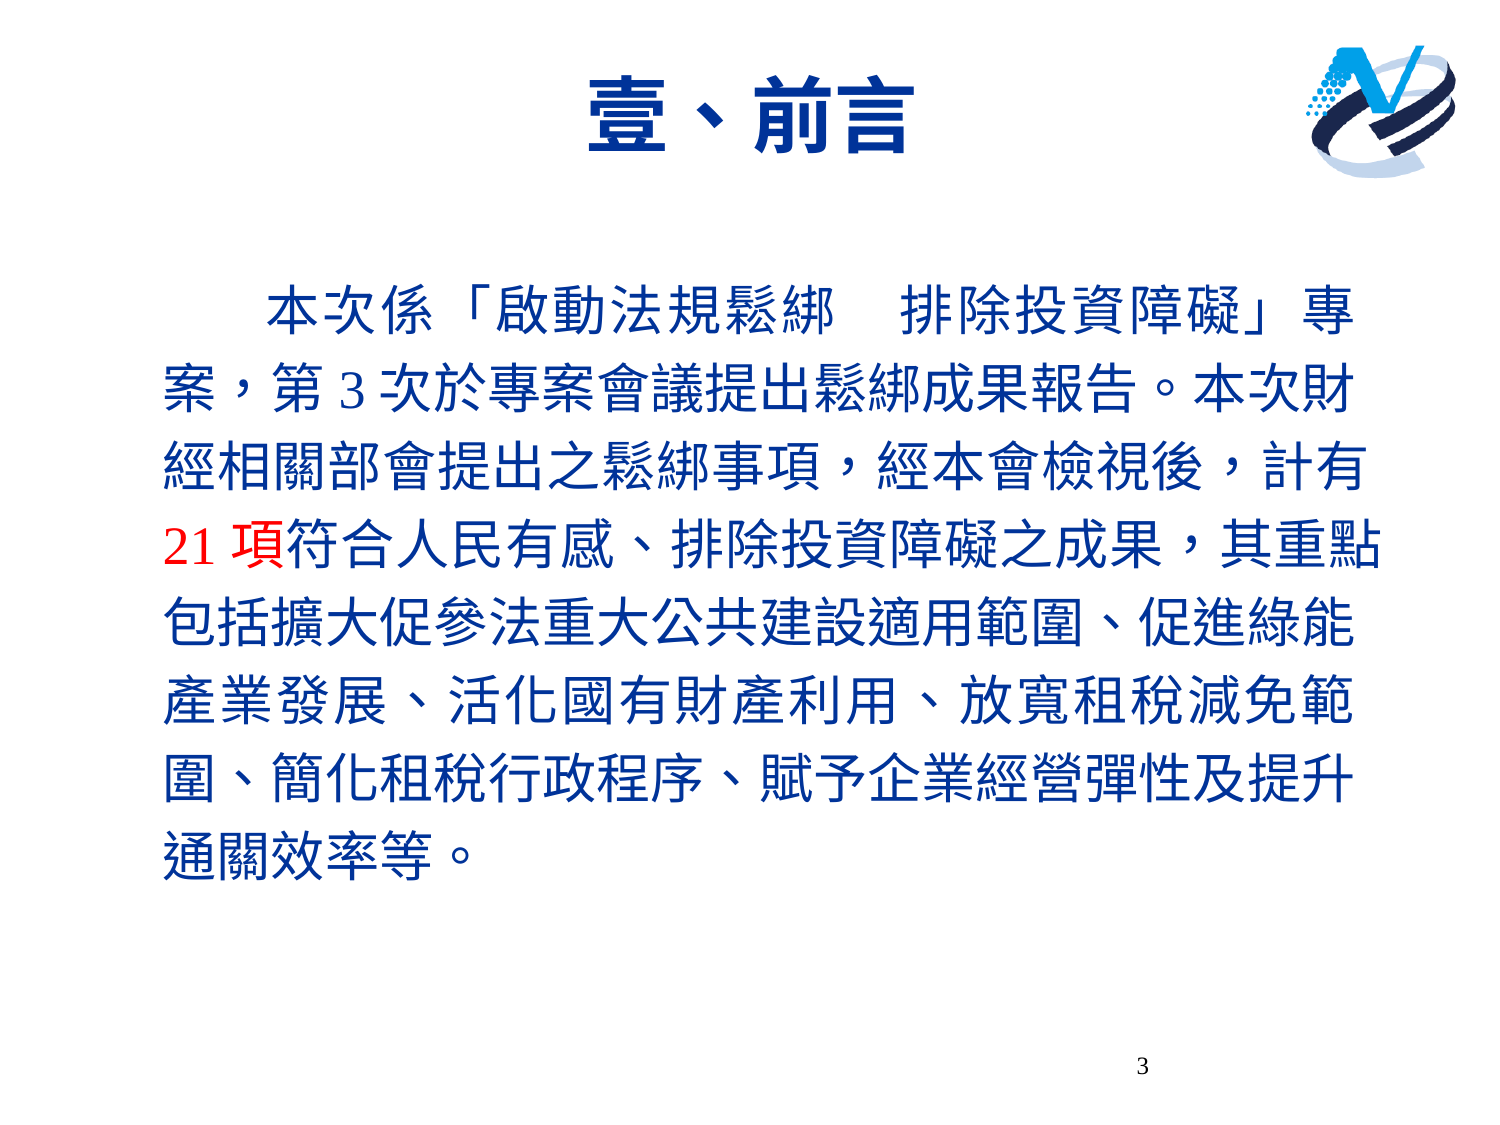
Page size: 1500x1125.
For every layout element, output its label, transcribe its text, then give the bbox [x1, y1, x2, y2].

text_box 3 [1121, 1035, 1472, 1095]
title 壹、前言 [76, 19, 1427, 207]
list 本次係「啟動法規鬆綁 排除投資障礙」專案，第3次於專案會議提出鬆綁成果報告。本次財經相關部會提出之鬆綁事項，經本會檢視後，計有21項符合人民有感、排除投資障礙之成果，其重點包括擴大促參法重大公共建設適用範圍、促進綠能產業發展、活化國有財產利用、放寬租稅減免範圍、簡化租稅行政程序、賦予企業經營彈性及提升通關效率等。 [147, 255, 1400, 1000]
